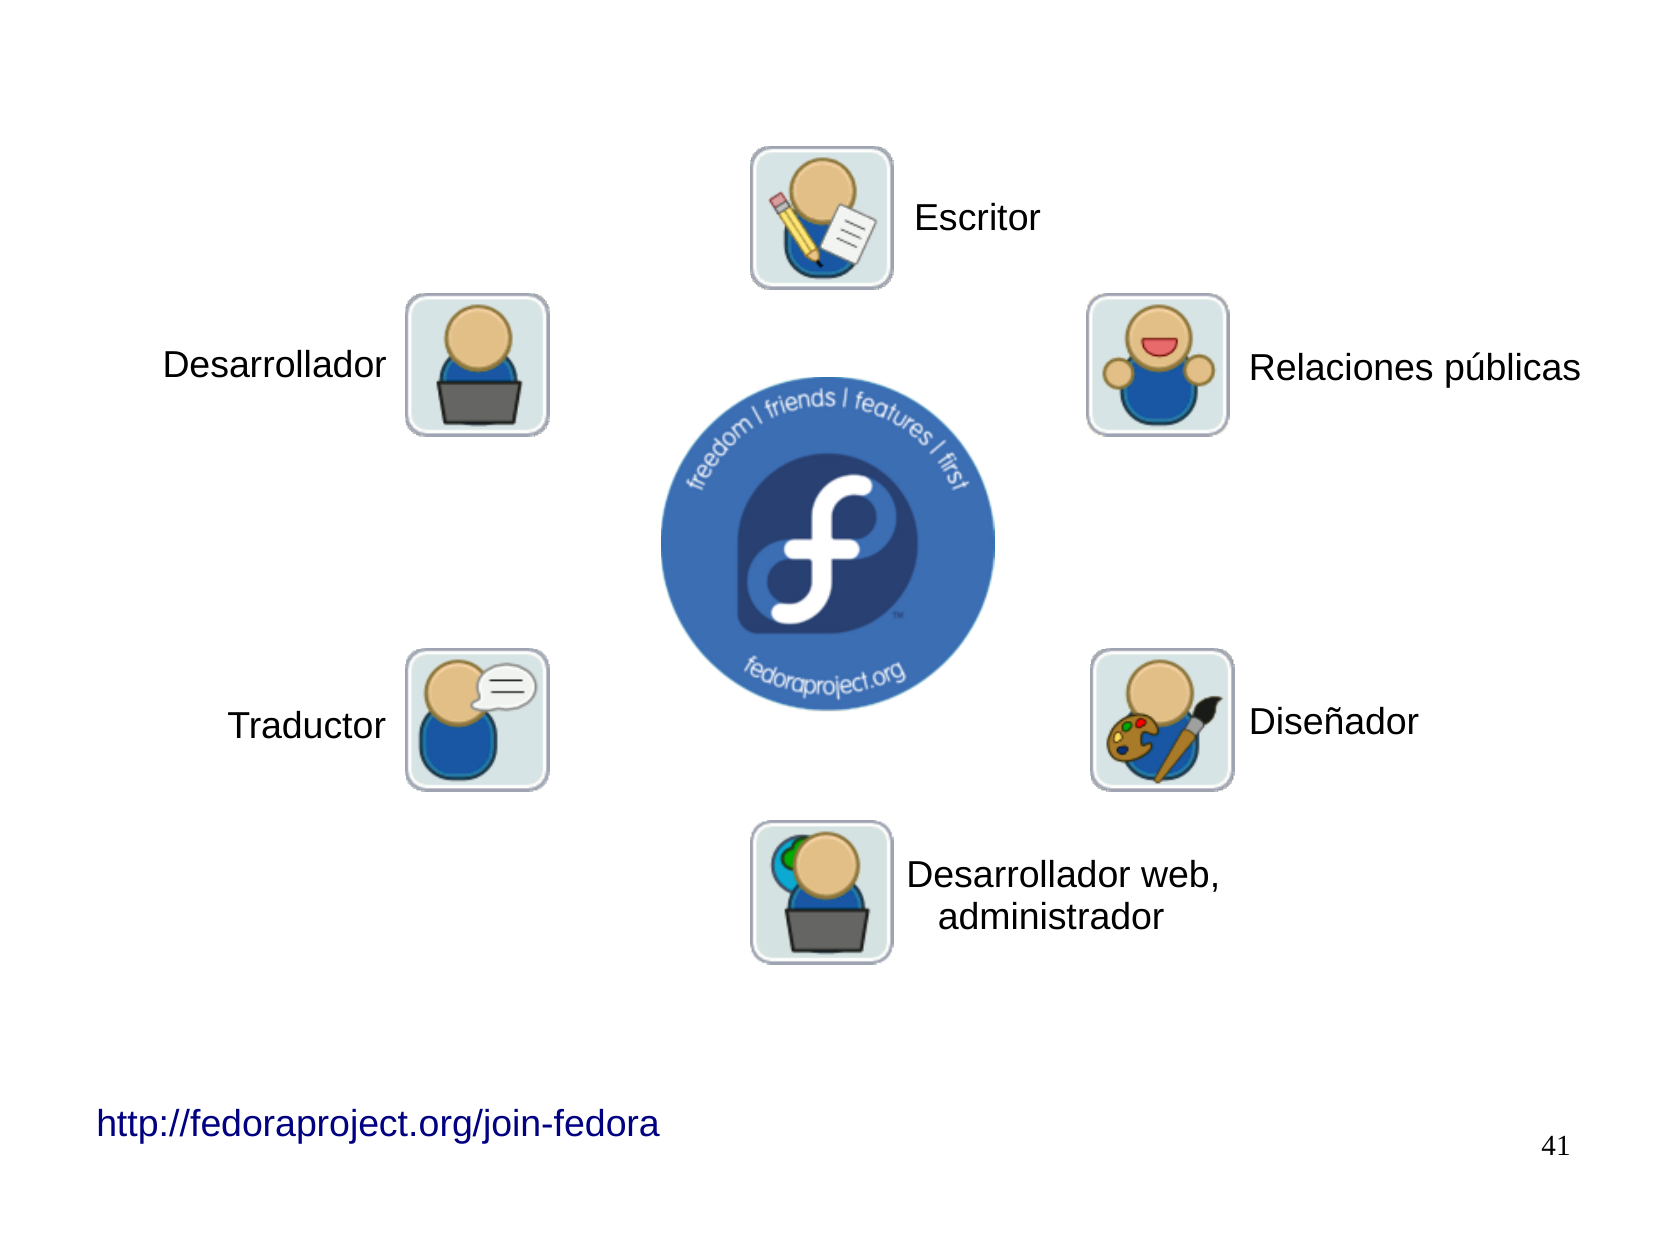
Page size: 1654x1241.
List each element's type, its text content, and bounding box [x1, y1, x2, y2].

picture [1090, 648, 1235, 792]
picture [405, 648, 550, 792]
text_box Traductor [212, 696, 402, 754]
picture [661, 377, 995, 754]
text_box Diseñador [1234, 693, 1436, 753]
picture [405, 293, 550, 438]
text_box Desarrollador [147, 336, 404, 394]
picture [1086, 293, 1230, 438]
picture [750, 820, 894, 965]
text_box Escritor [899, 188, 1058, 246]
text_box Relaciones públicas [1234, 338, 1599, 396]
text_box Desarrollador web, administrador [891, 846, 1238, 945]
picture [750, 146, 894, 290]
text_box http://fedoraproject.org/join-fedora [81, 1094, 680, 1152]
